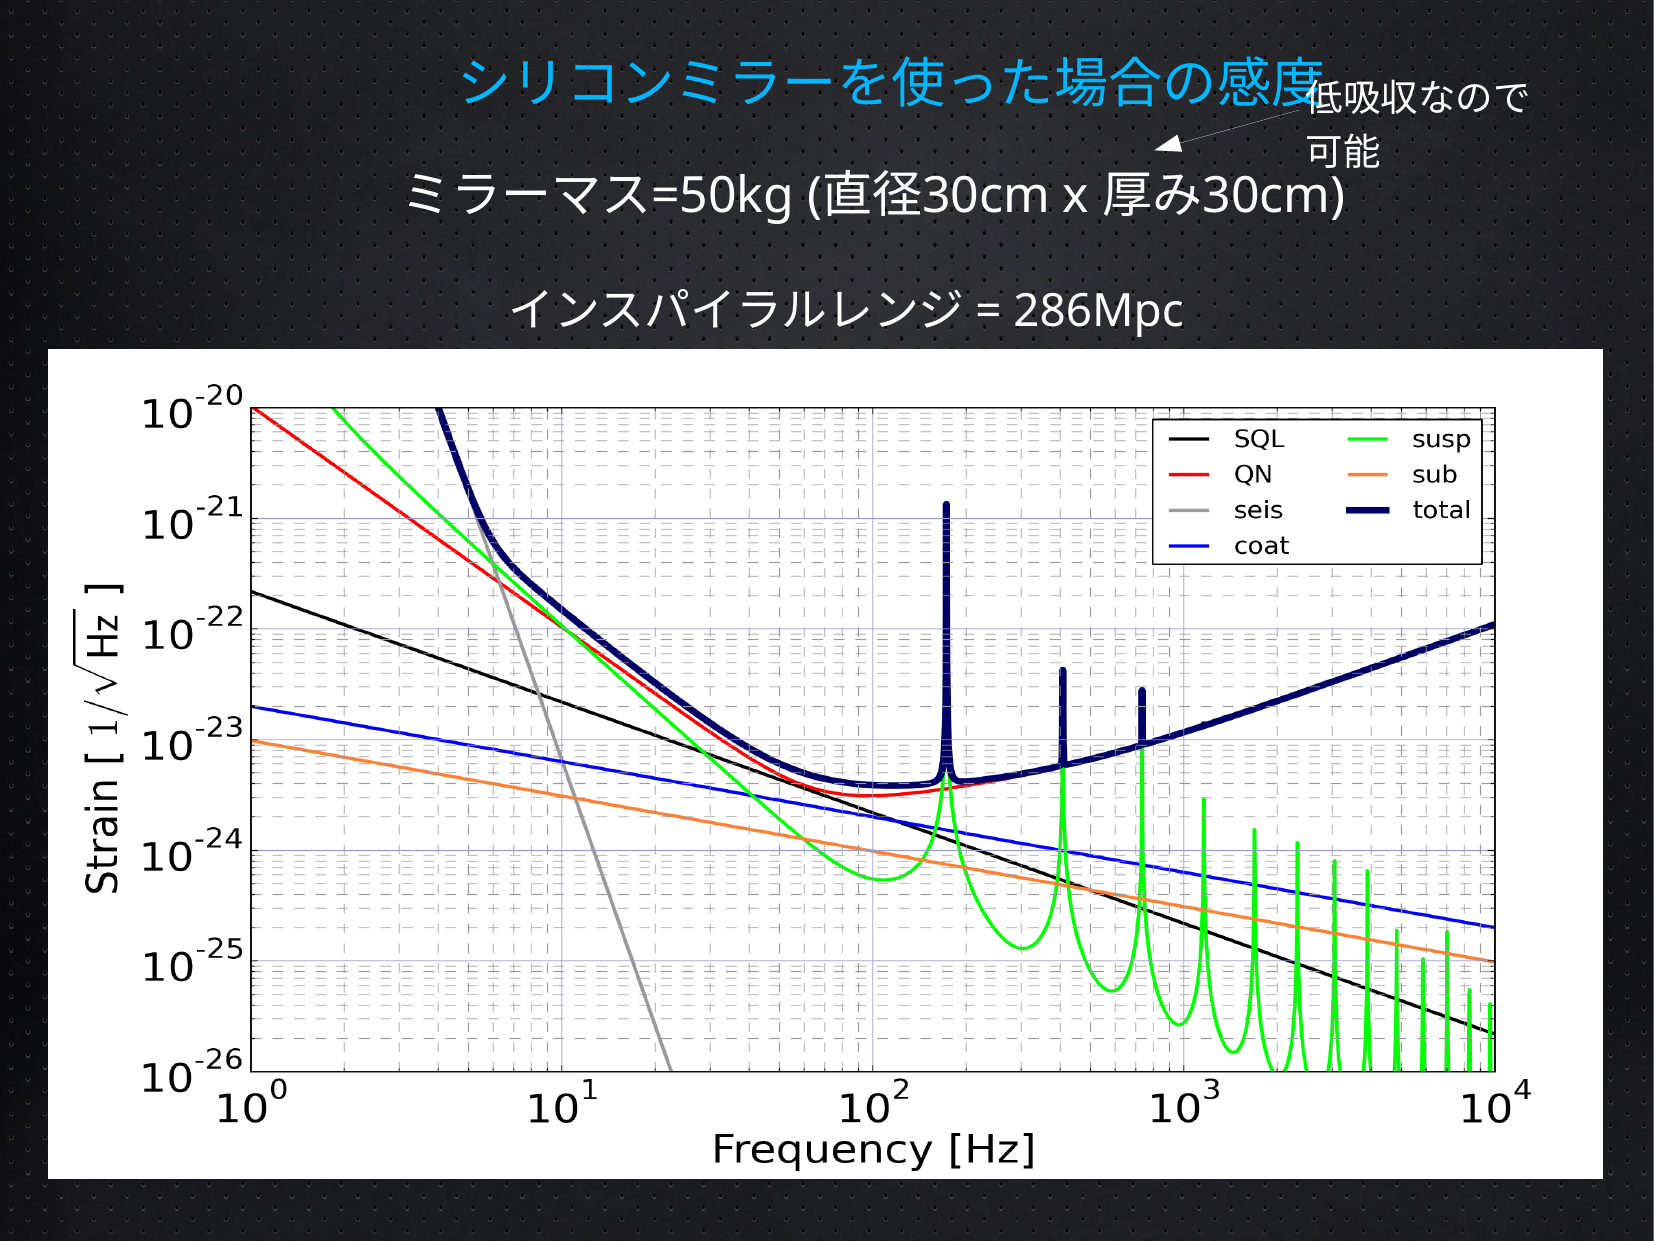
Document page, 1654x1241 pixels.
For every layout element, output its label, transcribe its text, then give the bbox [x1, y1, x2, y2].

text_box ミラーマス=50kg (直径30cm x 厚み30cm) [386, 147, 1272, 213]
picture [0, 0, 1654, 1241]
text_box インスパイラルレンジ = 286Mpc [493, 265, 1128, 327]
text_box 低吸収なので 可能 [1291, 60, 1539, 151]
text_box シリコンミラーを使った場合の感度 [442, 32, 1250, 102]
